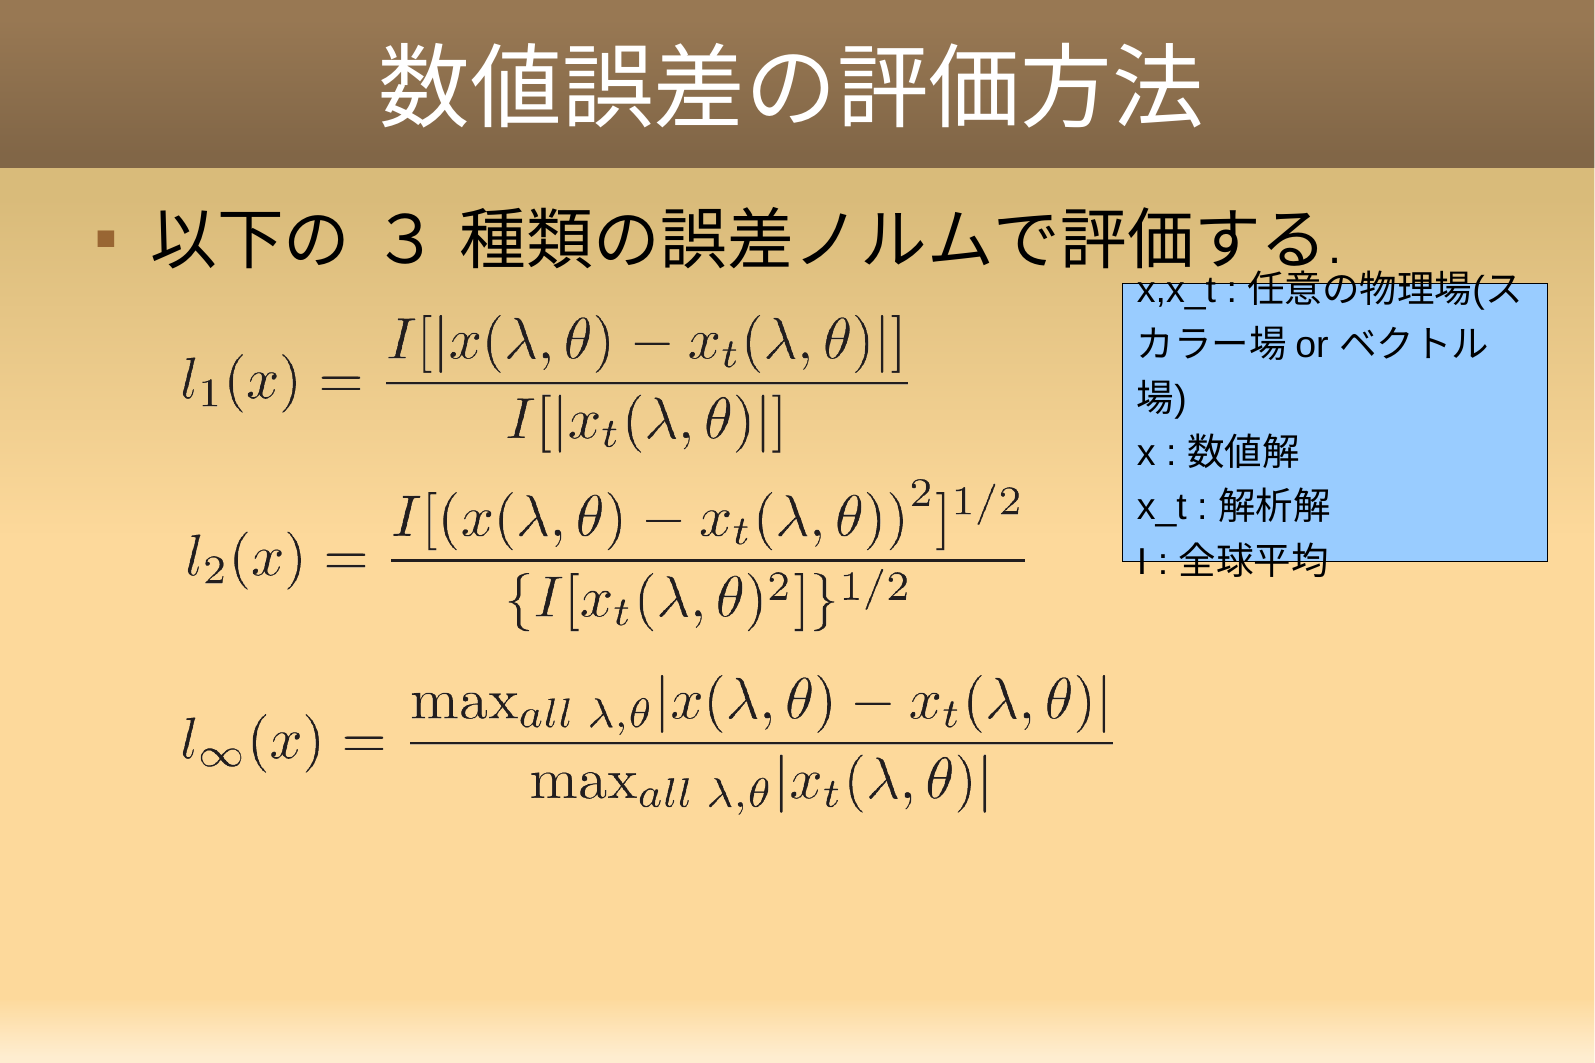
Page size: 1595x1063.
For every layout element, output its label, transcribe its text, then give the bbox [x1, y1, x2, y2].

list 以下の ３ 種類の誤差ノルムで評価する. [79, 201, 1515, 904]
picture [0, 0, 1595, 1063]
title 数値誤差の評価方法 [74, 0, 1510, 178]
text_box x,x_t : 任意の物理場(スカラー場 or ベクトル場) x : 数値解 x_t : 解析解 I : 全球平均 [1122, 283, 1548, 562]
